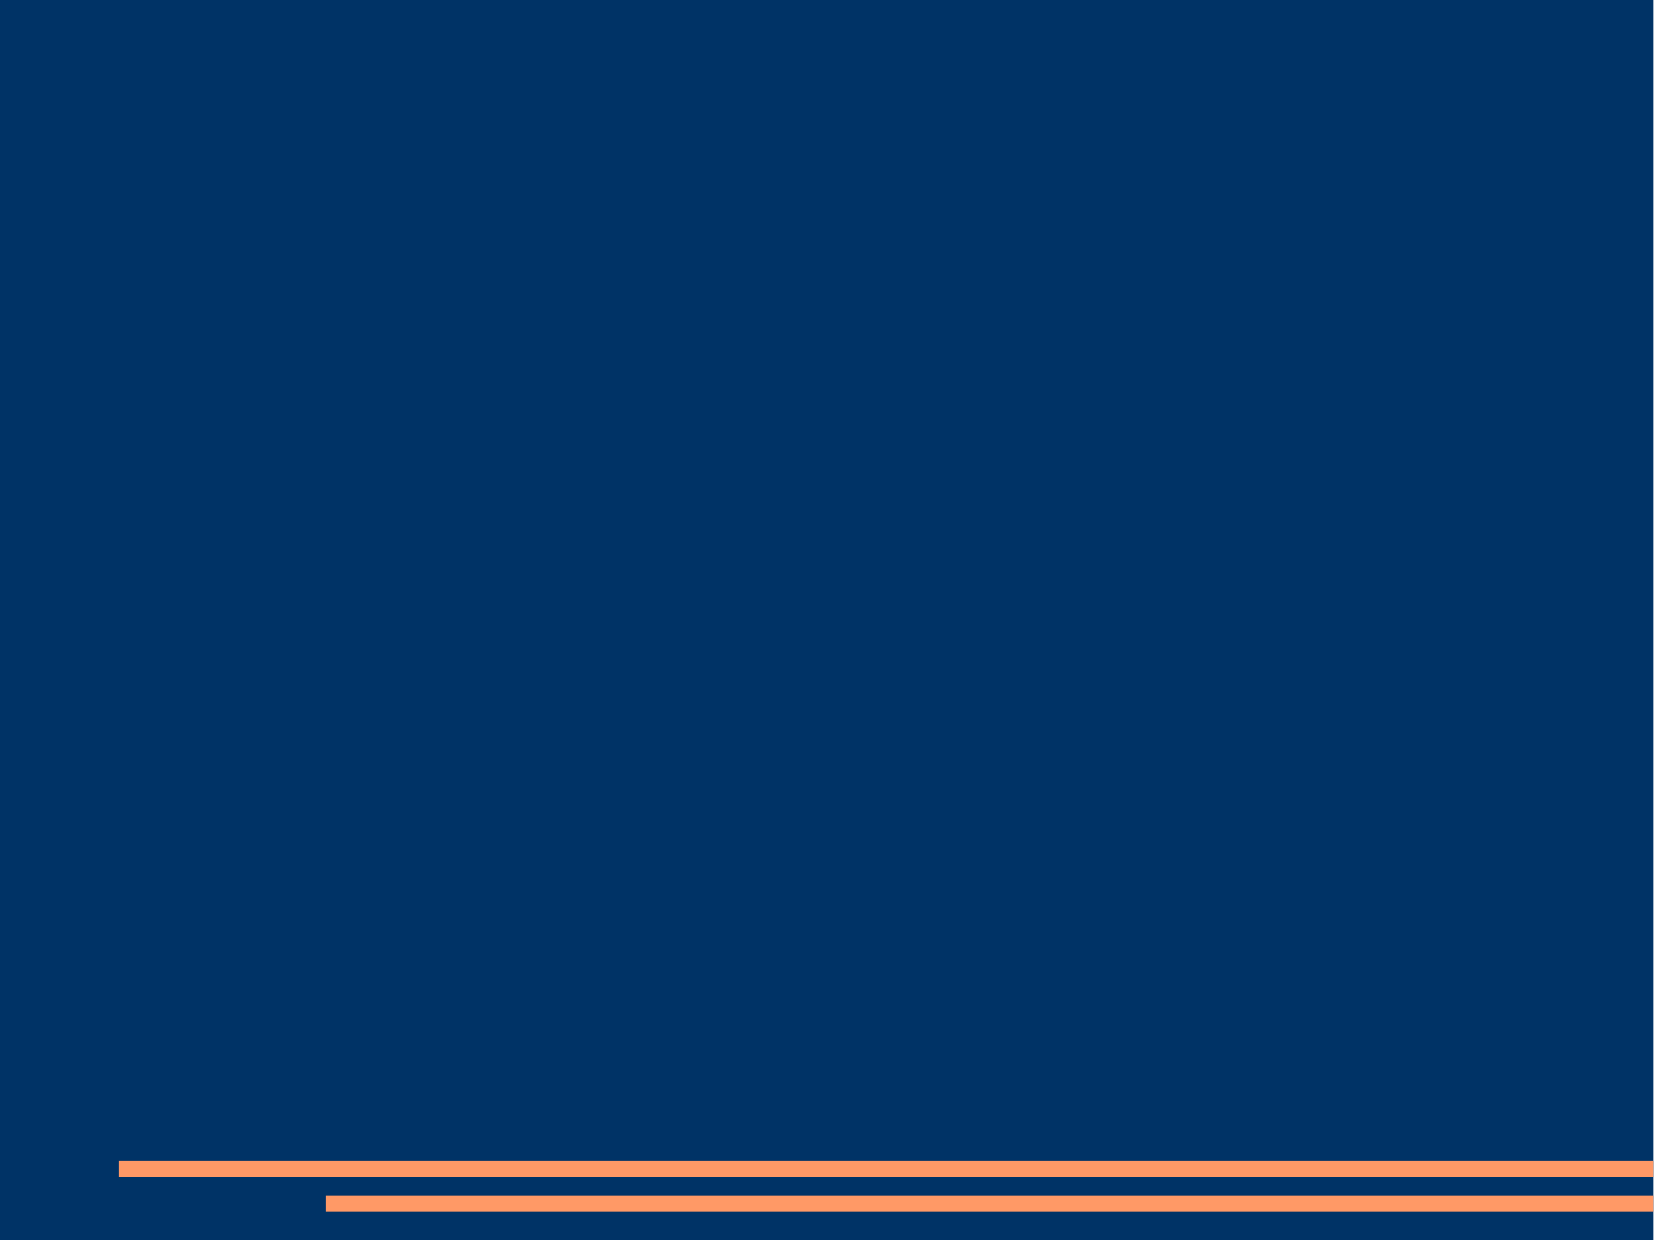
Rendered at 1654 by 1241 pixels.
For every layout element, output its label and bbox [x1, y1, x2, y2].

picture [265, 29, 1418, 1211]
